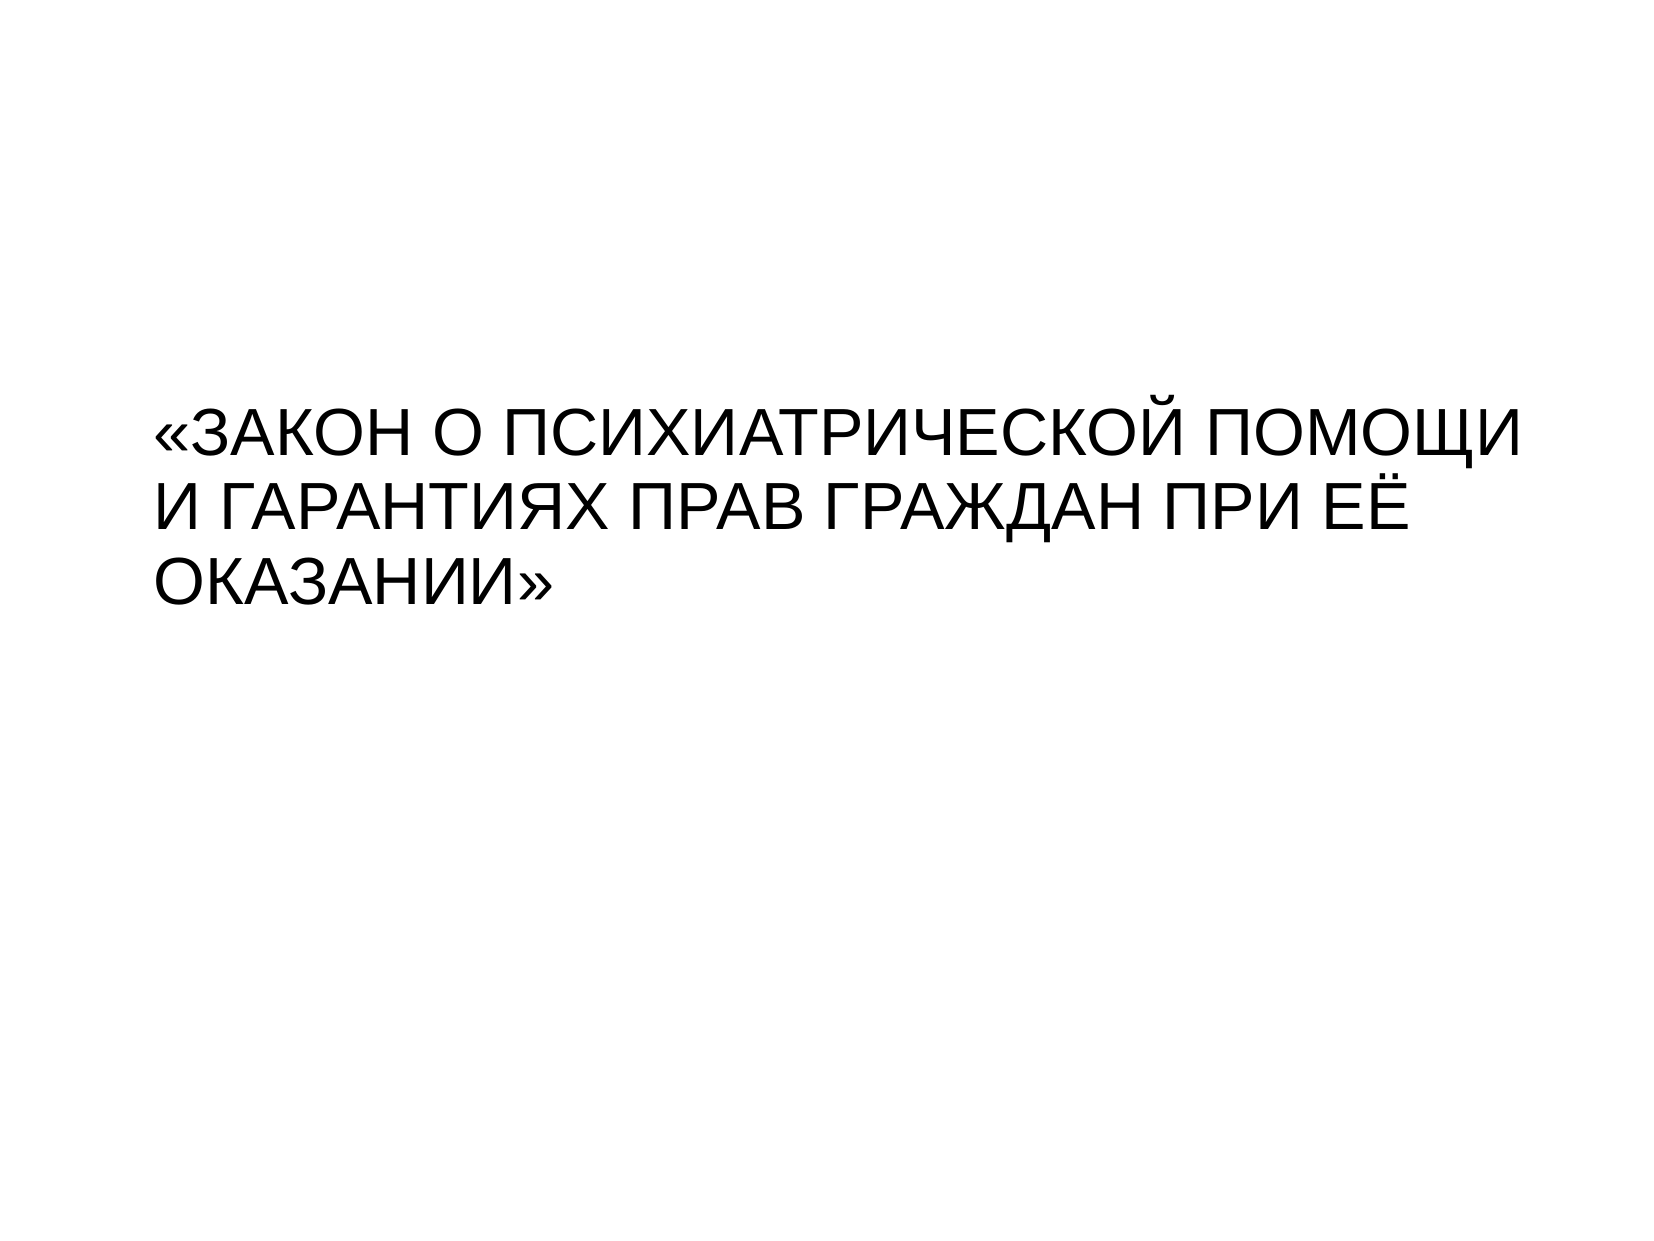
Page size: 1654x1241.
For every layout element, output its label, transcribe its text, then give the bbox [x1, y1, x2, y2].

list «ЗАКОН О ПСИХИАТРИЧЕСКОЙ ПОМОЩИ И ГАРАНТИЯХ ПРАВ ГРАЖДАН ПРИ ЕЁ ОКАЗАНИИ» [82, 290, 1571, 1109]
